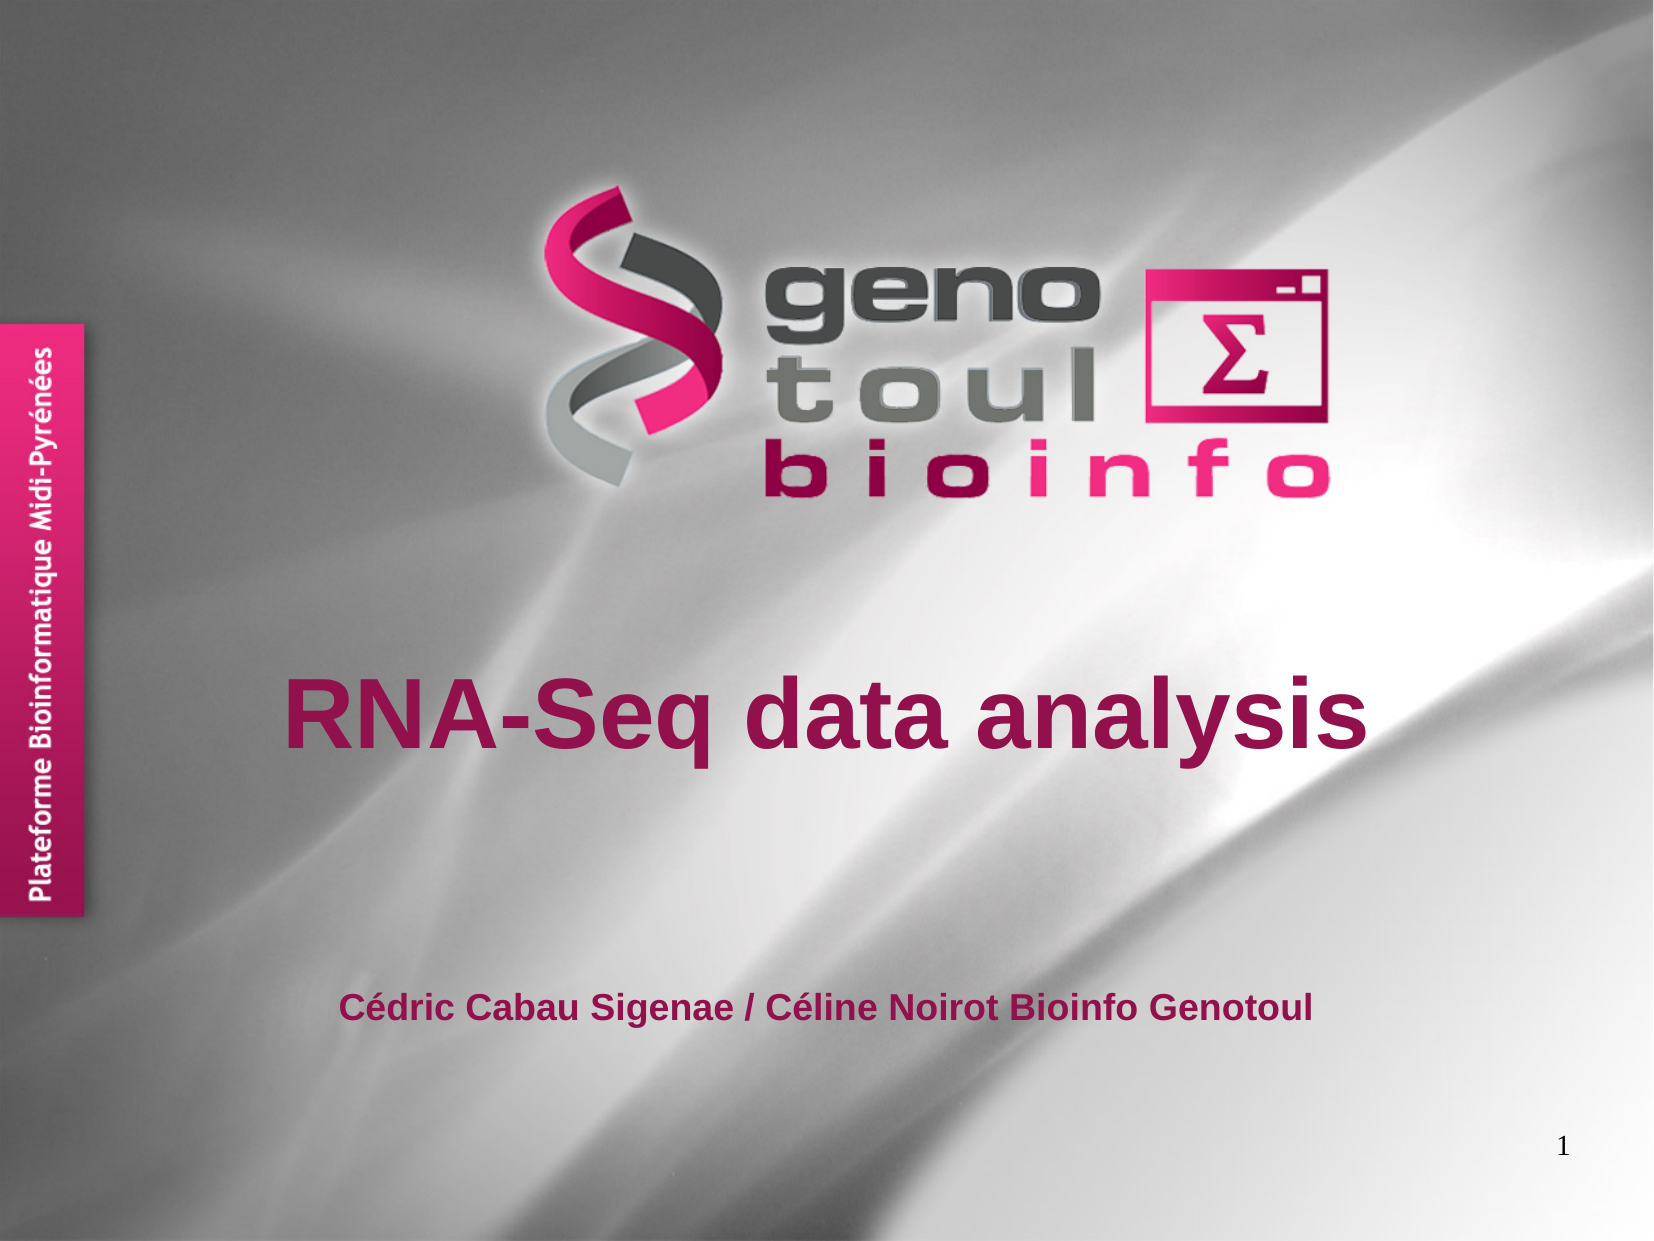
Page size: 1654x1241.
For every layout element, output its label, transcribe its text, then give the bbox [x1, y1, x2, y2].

list RNA-Seq data analysis Cédric Cabau Sigenae / Céline Noirot Bioinfo Genotoul [82, 290, 1571, 1094]
picture [0, 0, 1654, 1241]
